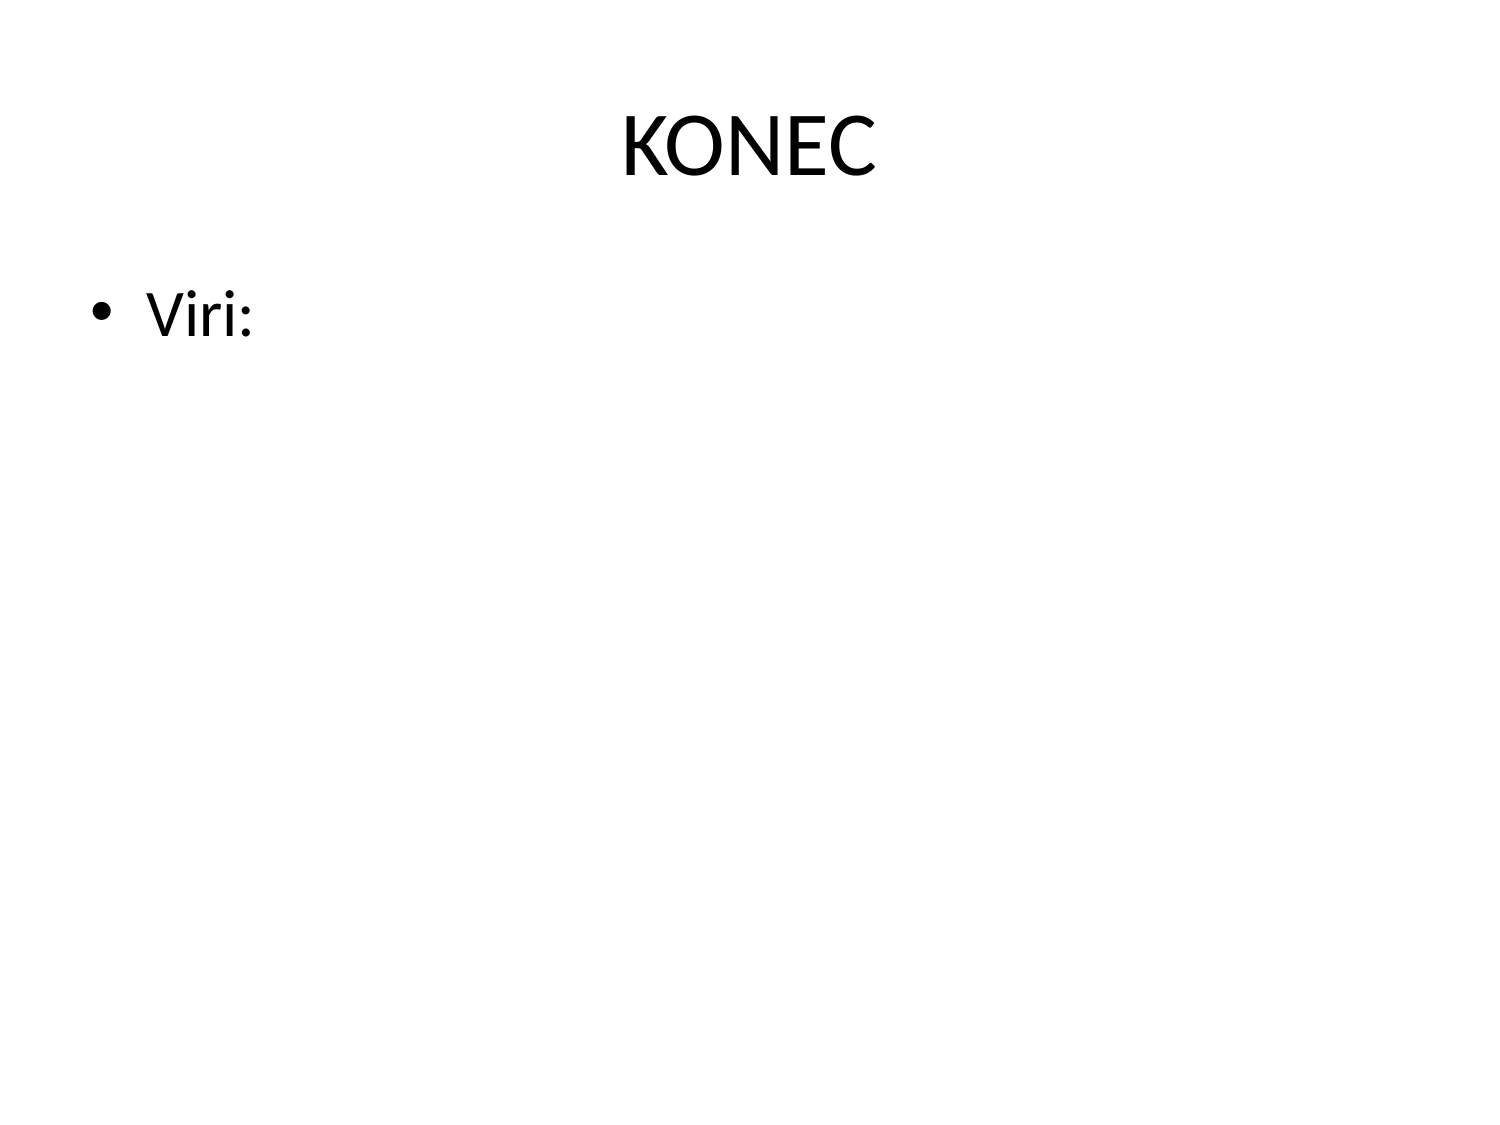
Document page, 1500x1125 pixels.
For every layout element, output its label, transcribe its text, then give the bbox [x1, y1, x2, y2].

list Viri: [75, 262, 1425, 1005]
title KONEC [75, 45, 1425, 233]
